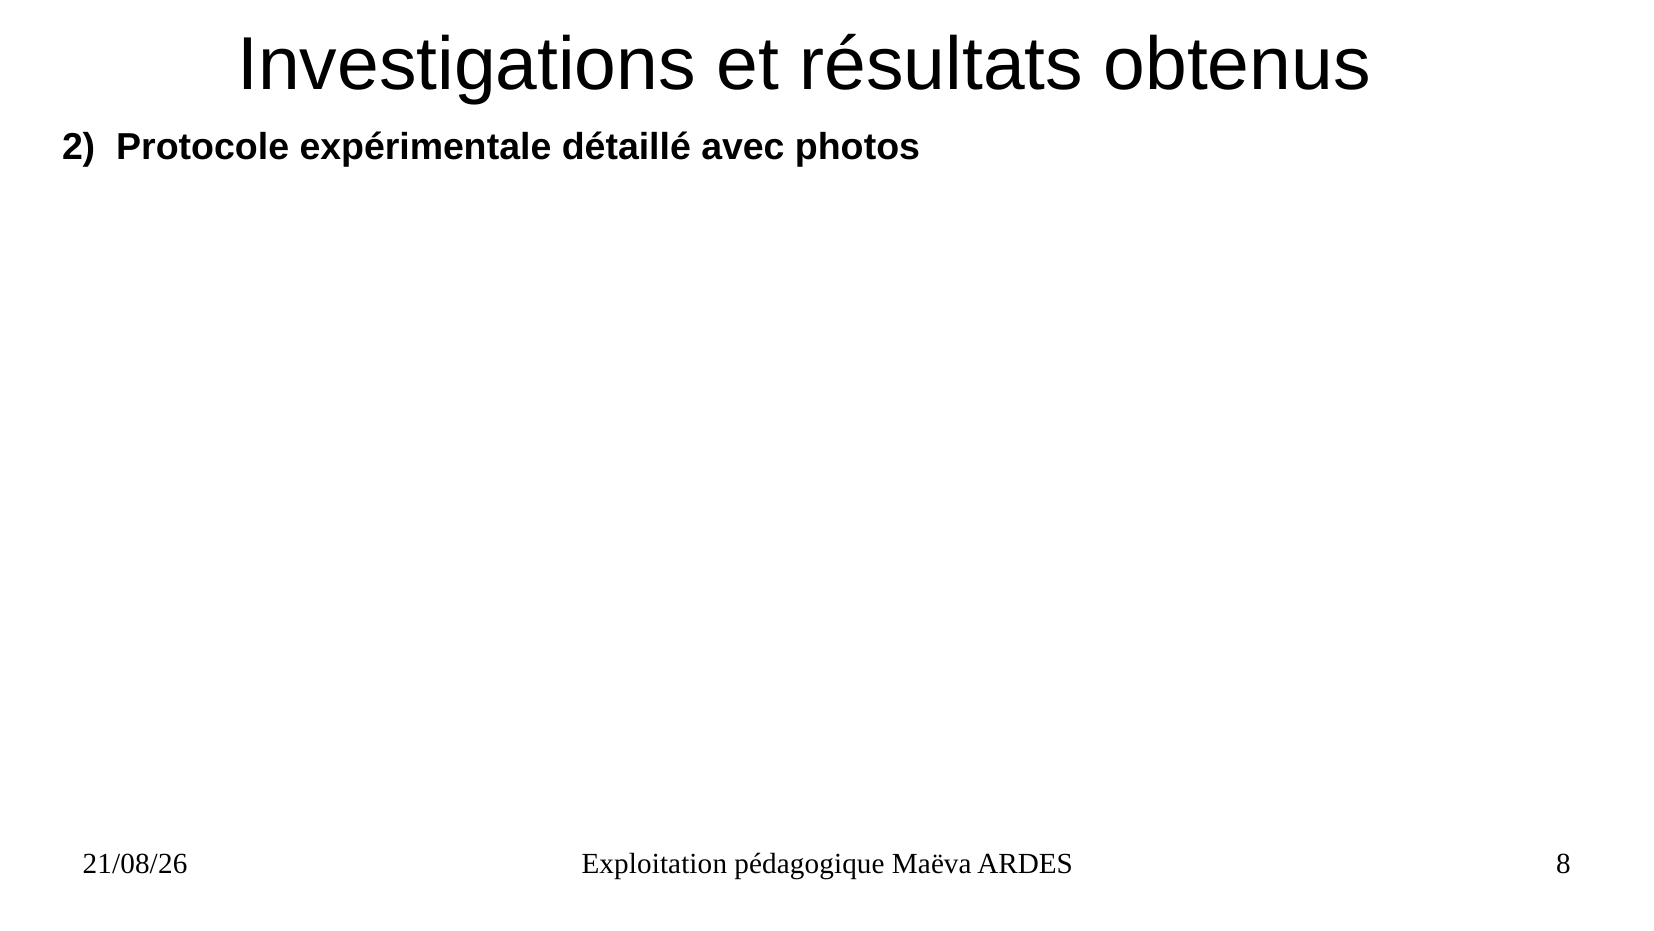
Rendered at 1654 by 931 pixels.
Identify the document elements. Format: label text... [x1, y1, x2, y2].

title Investigations et résultats obtenus [70, 11, 1559, 118]
text_box 2) Protocole expérimentale détaillé avec photos [47, 118, 1576, 931]
